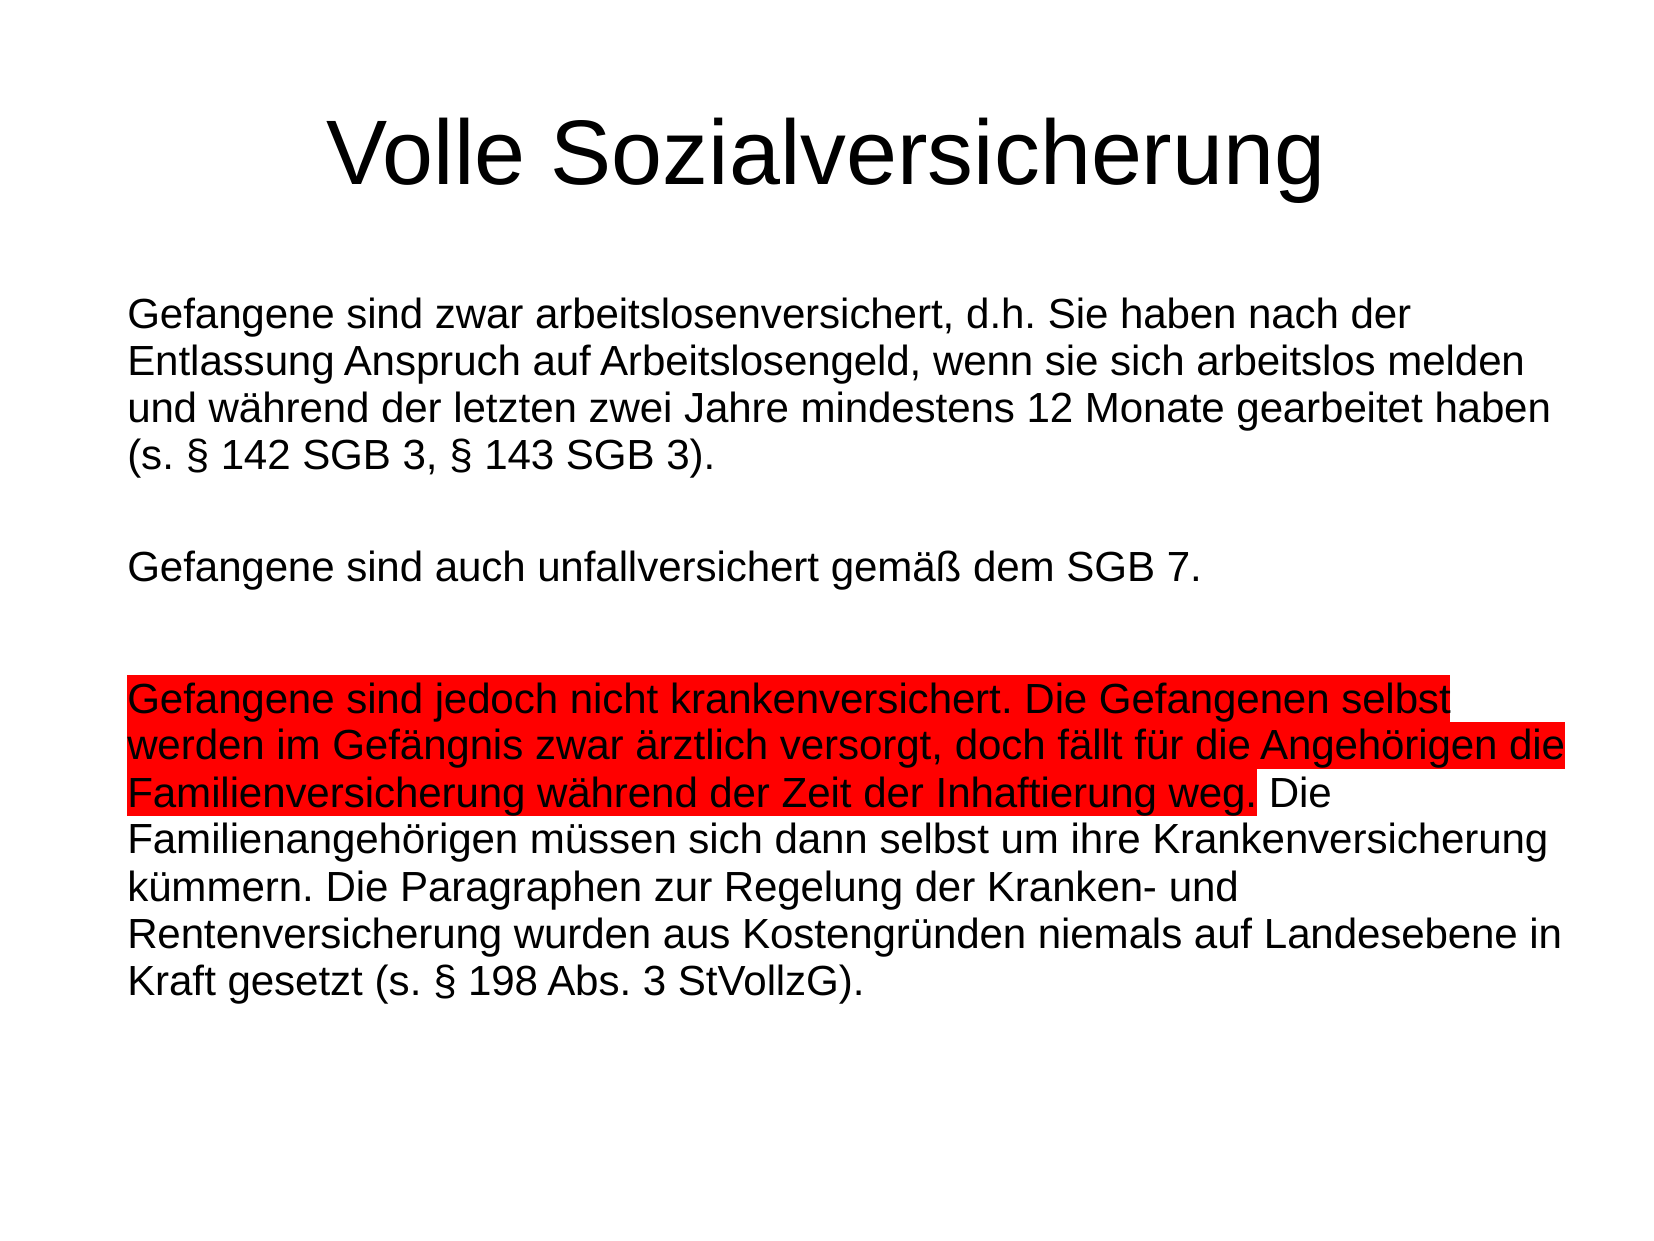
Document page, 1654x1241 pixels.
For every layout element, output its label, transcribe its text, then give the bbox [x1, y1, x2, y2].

list Gefangene sind zwar arbeitslosenversichert, d.h. Sie haben nach der Entlassung Anspruch auf Arbeitslosengeld, wenn sie sich arbeitslos melden und während der letzten zwei Jahre mindestens 12 Monate gearbeitet haben (s. § 142 SGB 3, § 143 SGB 3). Gefangene sind auch unfallversichert gemäß dem SGB 7. Gefangene sind jedoch nicht krankenversichert. Die Gefangenen selbst werden im Gefängnis zwar ärztlich versorgt, doch fällt für die Angehörigen die Familienversicherung während der Zeit der Inhaftierung weg. Die Familienangehörigen müssen sich dann selbst um ihre Krankenversicherung kümmern. Die Paragraphen zur Regelung der Kranken- und Rentenversicherung wurden aus Kostengründen niemals auf Landesebene in Kraft gesetzt (s. § 198 Abs. 3 StVollzG). [82, 290, 1571, 1010]
title Volle Sozialversicherung [82, 49, 1571, 257]
